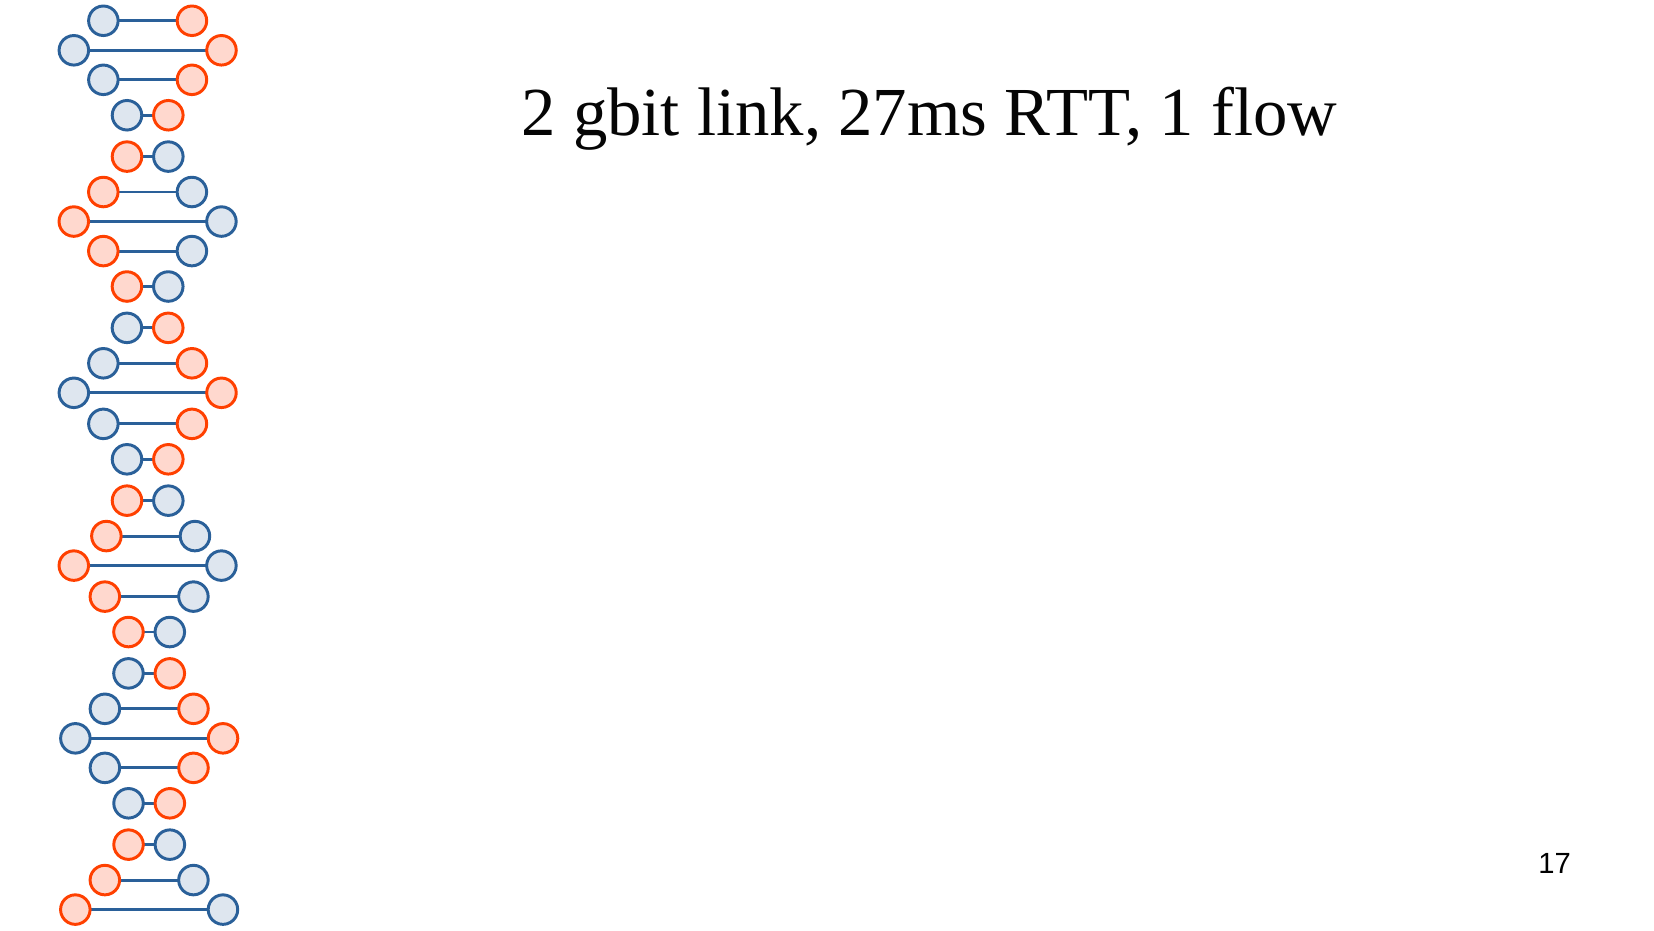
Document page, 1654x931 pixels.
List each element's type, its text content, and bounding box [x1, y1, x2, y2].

title 2 gbit link, 27ms RTT, 1 flow [265, 35, 1595, 189]
